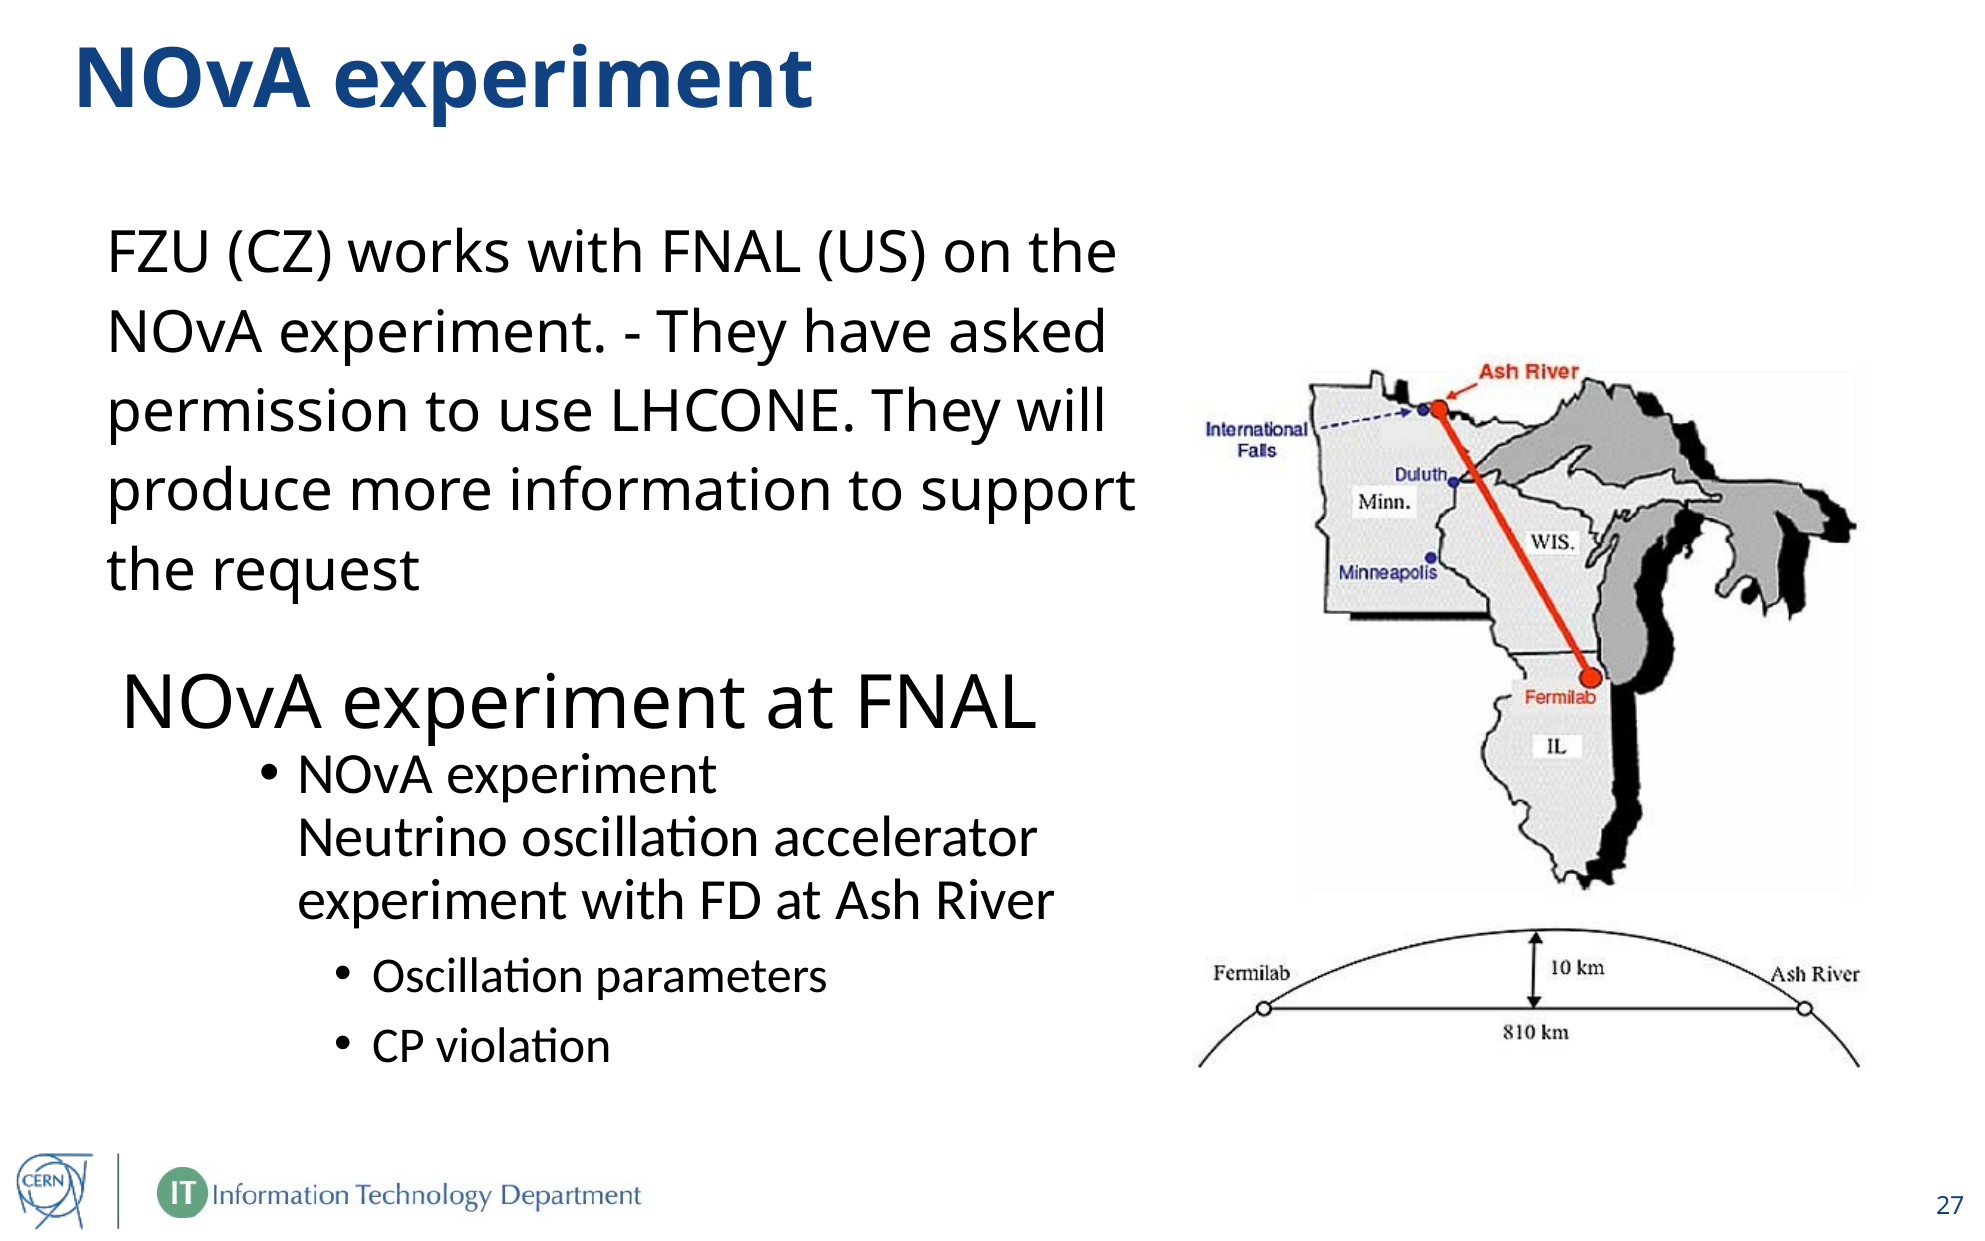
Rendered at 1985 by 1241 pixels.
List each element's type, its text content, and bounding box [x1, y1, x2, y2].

title NOvA experiment [72, 0, 1834, 166]
picture [19, 1188, 64, 1207]
picture [38, 1207, 55, 1215]
title NOvA experiment at FNAL [1170, 595, 1831, 813]
picture [1170, 354, 1885, 1069]
text_box FZU (CZ) works with FNAL (US) on the NOvA experiment. - They have asked permission to use LHCONE. They will produce more information to support the request [91, 203, 1170, 1241]
picture [16, 1188, 64, 1236]
picture [51, 1200, 64, 1215]
